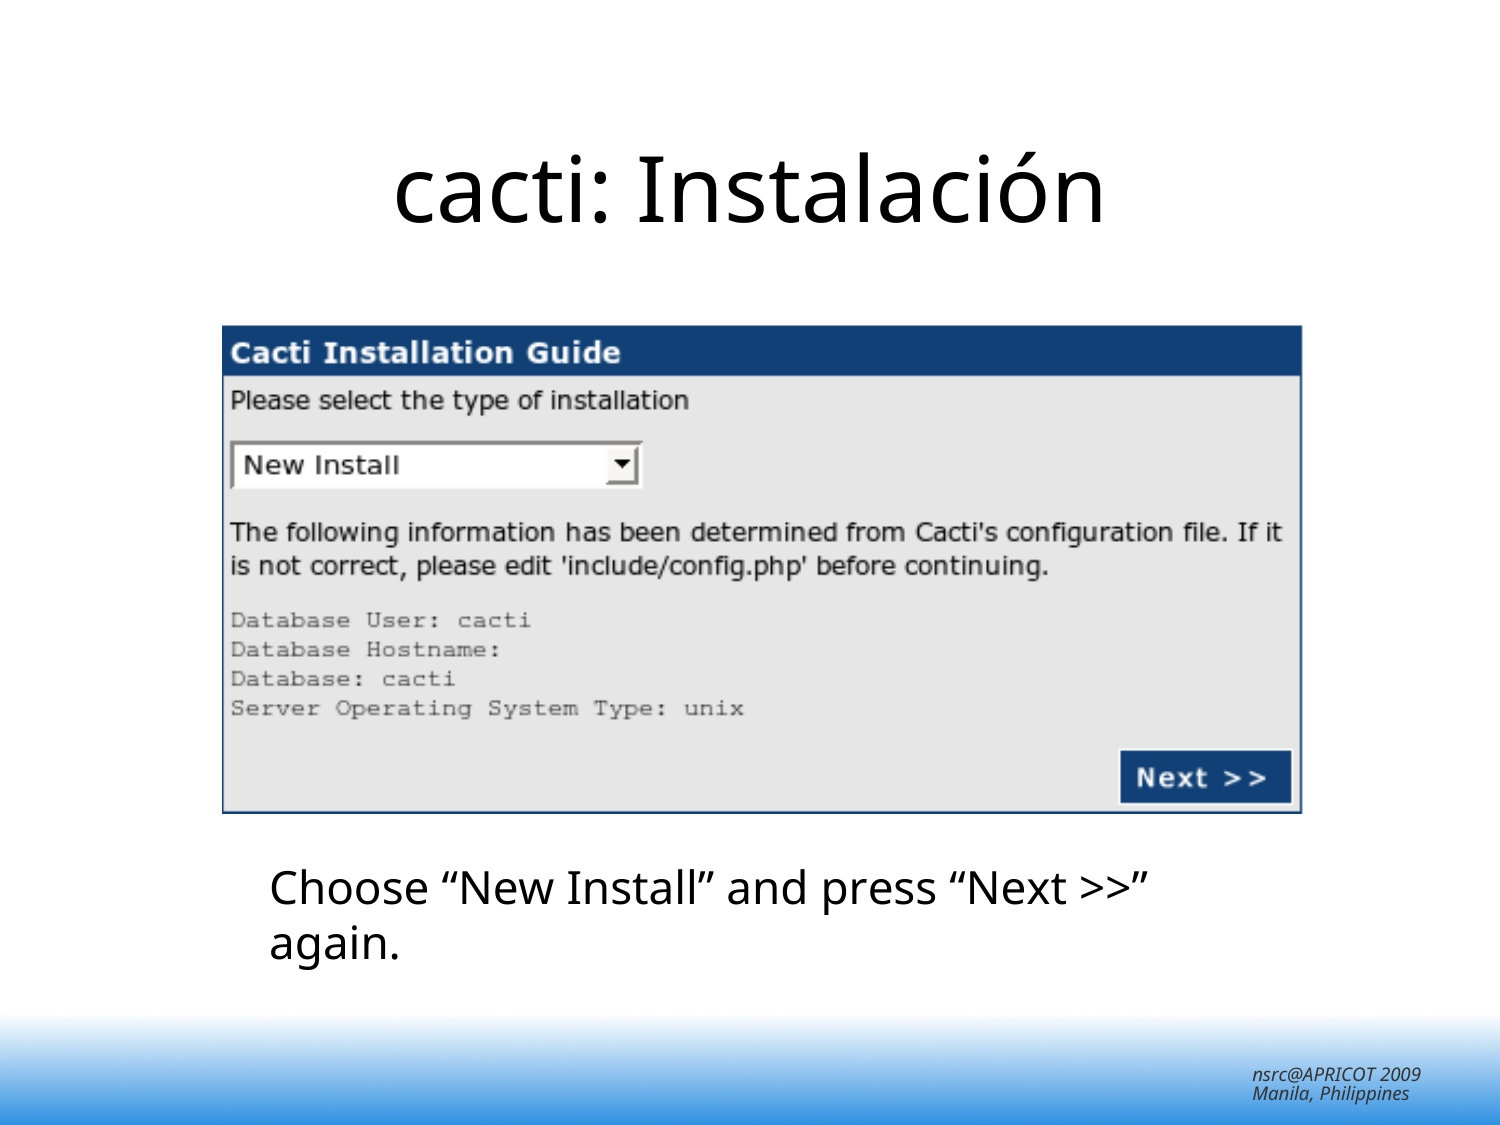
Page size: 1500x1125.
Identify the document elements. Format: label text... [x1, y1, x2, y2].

picture [222, 324, 1307, 814]
picture [0, 1012, 1500, 1125]
text_box Choose “New Install” and press “Next >>” again. [254, 851, 1272, 976]
title cacti: Instalación [110, 93, 1391, 281]
